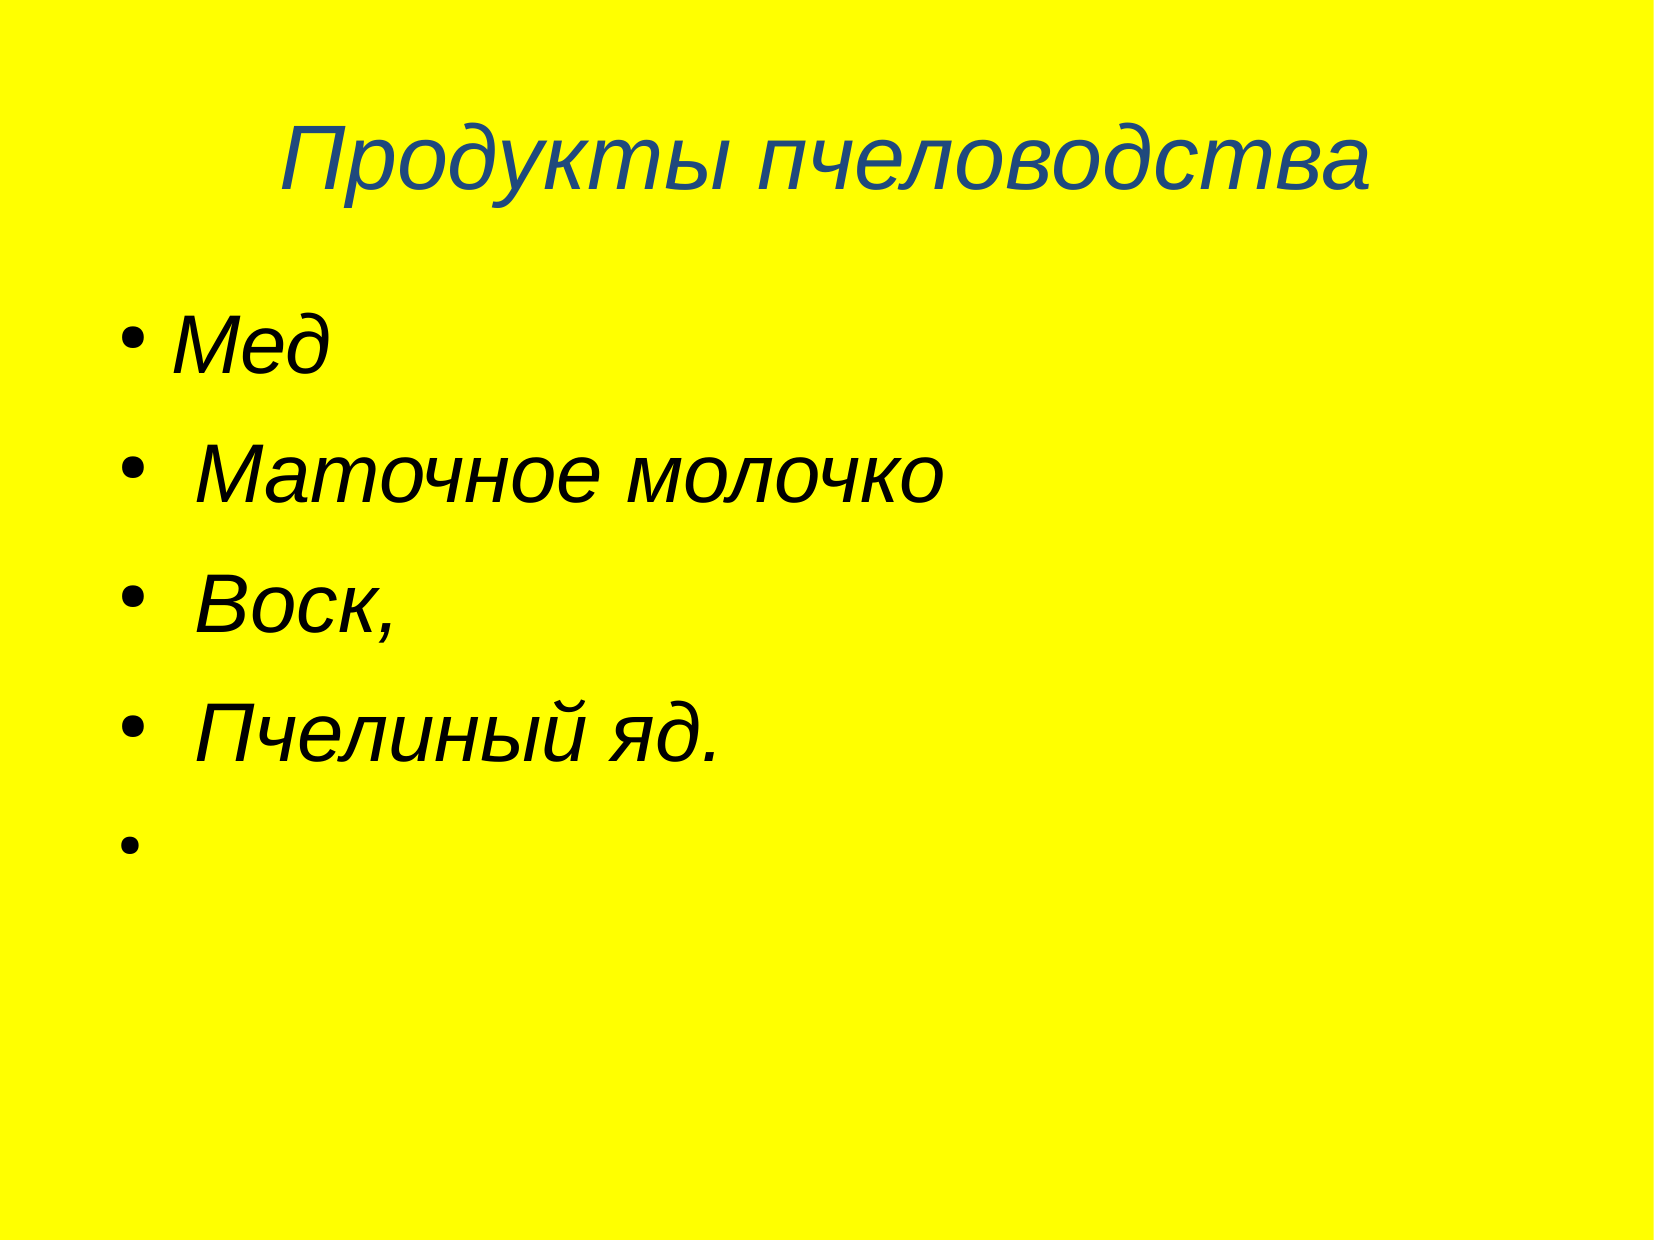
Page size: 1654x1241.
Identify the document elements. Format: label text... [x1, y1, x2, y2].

title Продукты пчеловодства [82, 49, 1571, 257]
list Мед Маточное молочко Воск, Пчелиный яд. [82, 290, 1571, 1109]
